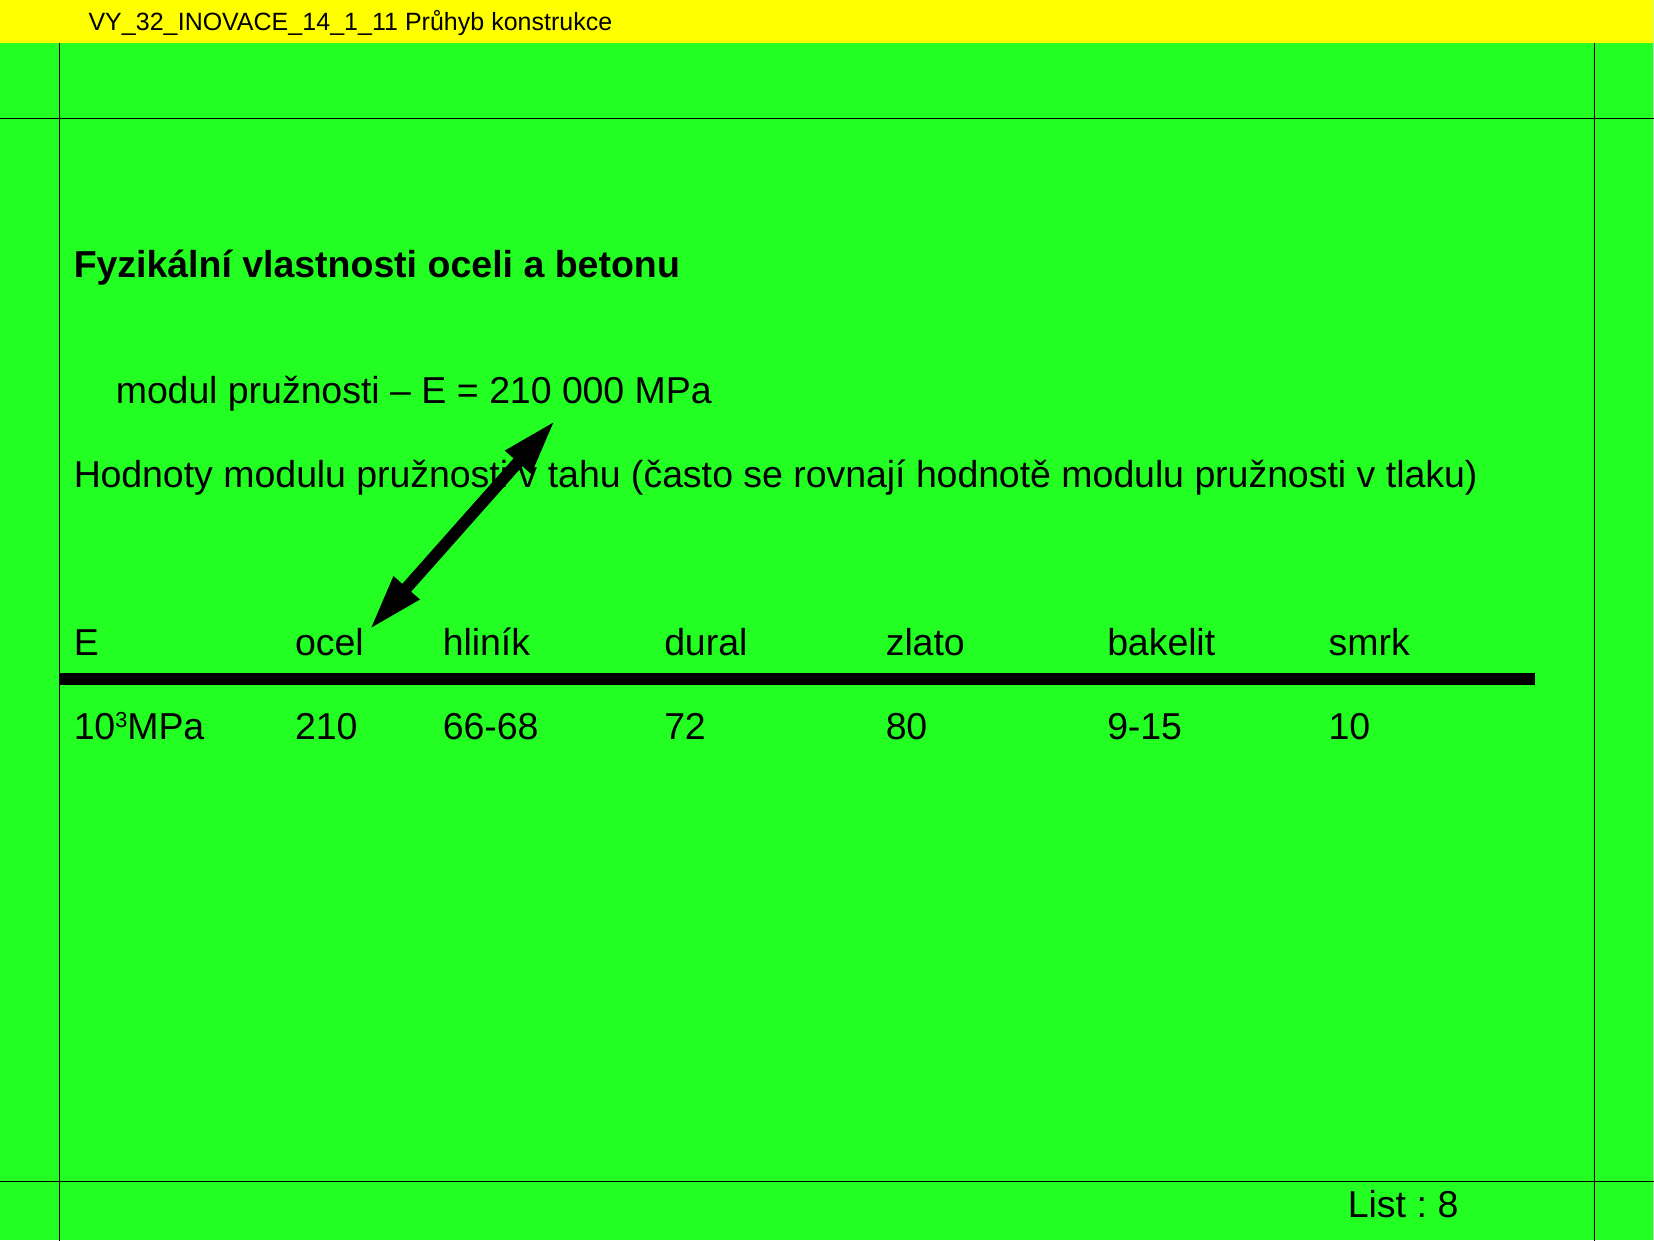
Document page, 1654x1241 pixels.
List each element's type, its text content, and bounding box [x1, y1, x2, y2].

text_box List : <číslo> [1357, 1176, 1599, 1241]
text_box Fyzikální vlastnosti oceli a betonu modul pružnosti – E = 210 000 MPa Hodnoty modulu pružnosti v tahu (často se rovnají hodnotě modulu pružnosti v tlaku) E ocel hliník dural zlato bakelit smrk 103MPa 210 66-68 72 80 9-15 10 [59, 236, 1595, 799]
text_box VY_32_INOVACE_14_1_11 Průhyb konstrukce [0, 0, 1654, 43]
